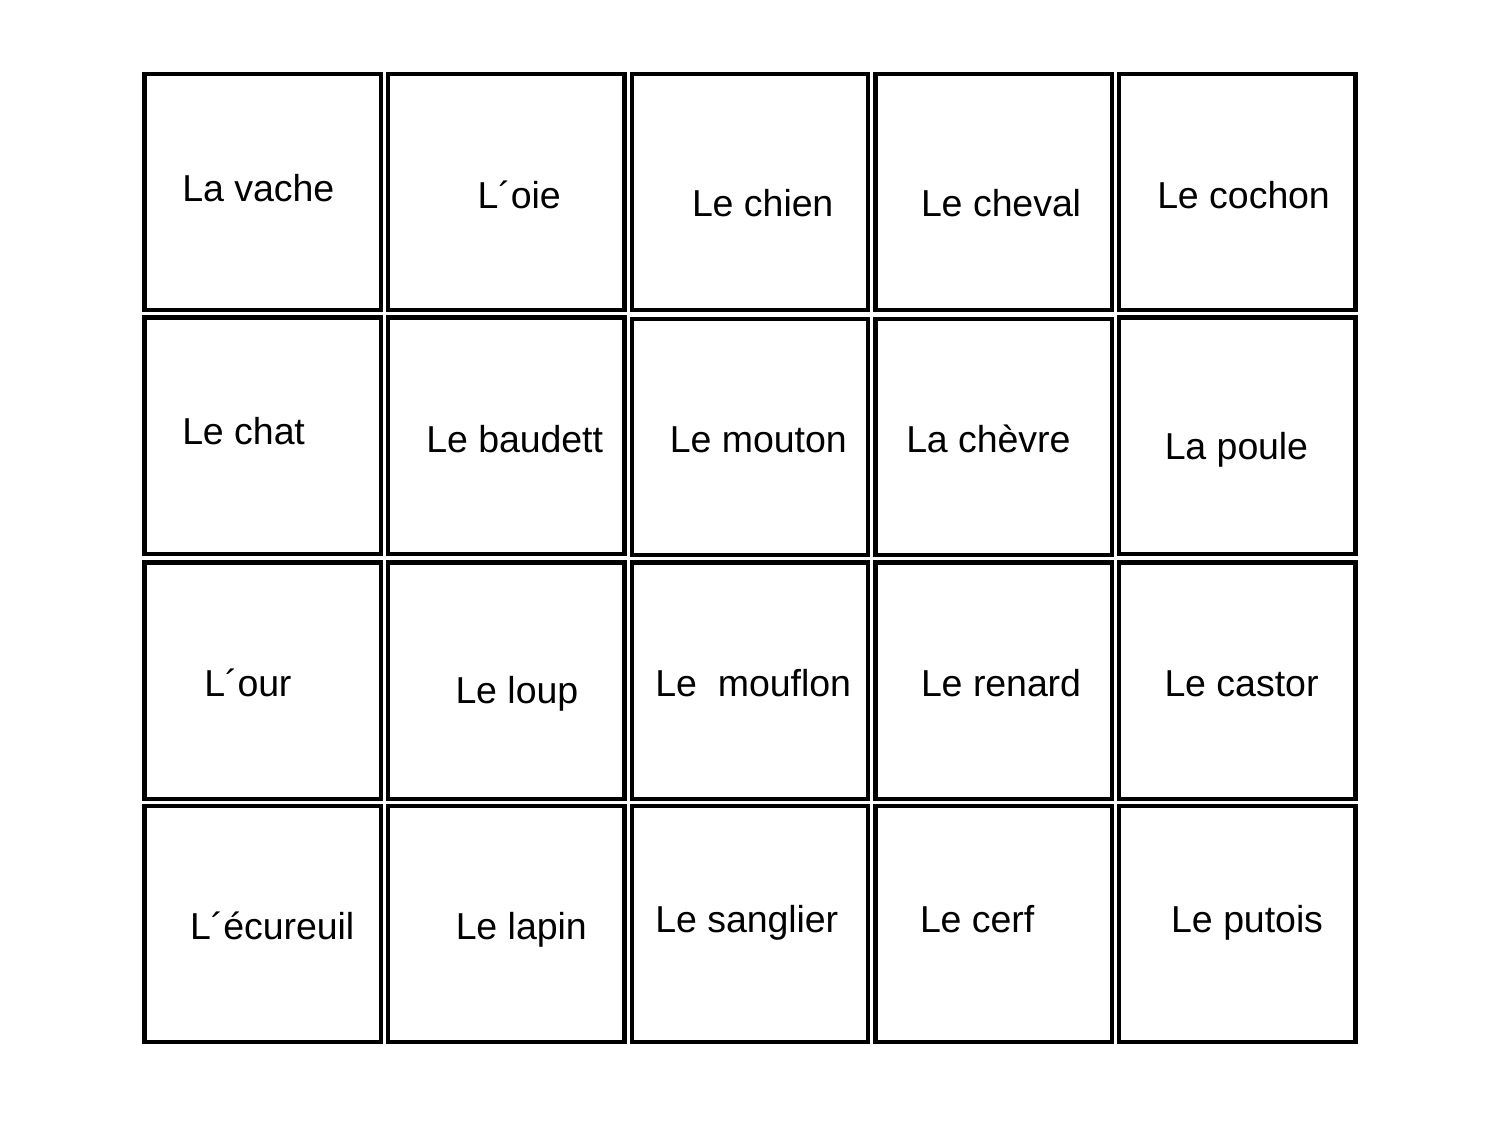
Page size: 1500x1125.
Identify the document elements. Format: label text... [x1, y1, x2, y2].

text_box Le cheval [906, 171, 1097, 232]
text_box Le sanglier [640, 887, 854, 948]
text_box Le putois [1156, 887, 1338, 948]
text_box La vache [167, 156, 350, 217]
text_box [144, 317, 381, 554]
text_box Le chien [677, 171, 849, 232]
text_box [875, 562, 1112, 799]
text_box Le baudett [411, 407, 619, 468]
text_box Le castor [1149, 650, 1334, 712]
text_box [631, 318, 869, 556]
text_box L´our [189, 650, 307, 712]
text_box Le cochon [1142, 163, 1345, 225]
text_box Le cerf [905, 887, 1050, 948]
text_box L´oie [462, 163, 576, 225]
text_box [1119, 73, 1356, 310]
text_box [1119, 805, 1356, 1043]
text_box [631, 805, 869, 1043]
text_box Le chat [167, 399, 321, 461]
text_box [388, 562, 625, 799]
text_box [1119, 562, 1356, 799]
text_box Le loup [440, 658, 594, 719]
text_box [388, 805, 625, 1043]
text_box [144, 562, 381, 799]
text_box L´écureuil [175, 894, 370, 956]
text_box [875, 73, 1112, 310]
text_box [875, 806, 1112, 1043]
text_box [631, 73, 869, 310]
text_box [388, 317, 625, 554]
text_box [144, 73, 381, 310]
text_box [388, 73, 625, 310]
text_box [631, 562, 869, 799]
text_box Le renard [906, 650, 1097, 712]
text_box Le mouton [655, 407, 862, 468]
text_box La poule [1149, 414, 1323, 476]
text_box [144, 805, 381, 1043]
text_box [1119, 317, 1356, 554]
text_box [875, 318, 1112, 555]
text_box Le mouflon [640, 650, 866, 712]
text_box La chèvre [891, 407, 1086, 468]
text_box Le lapin [441, 894, 602, 956]
